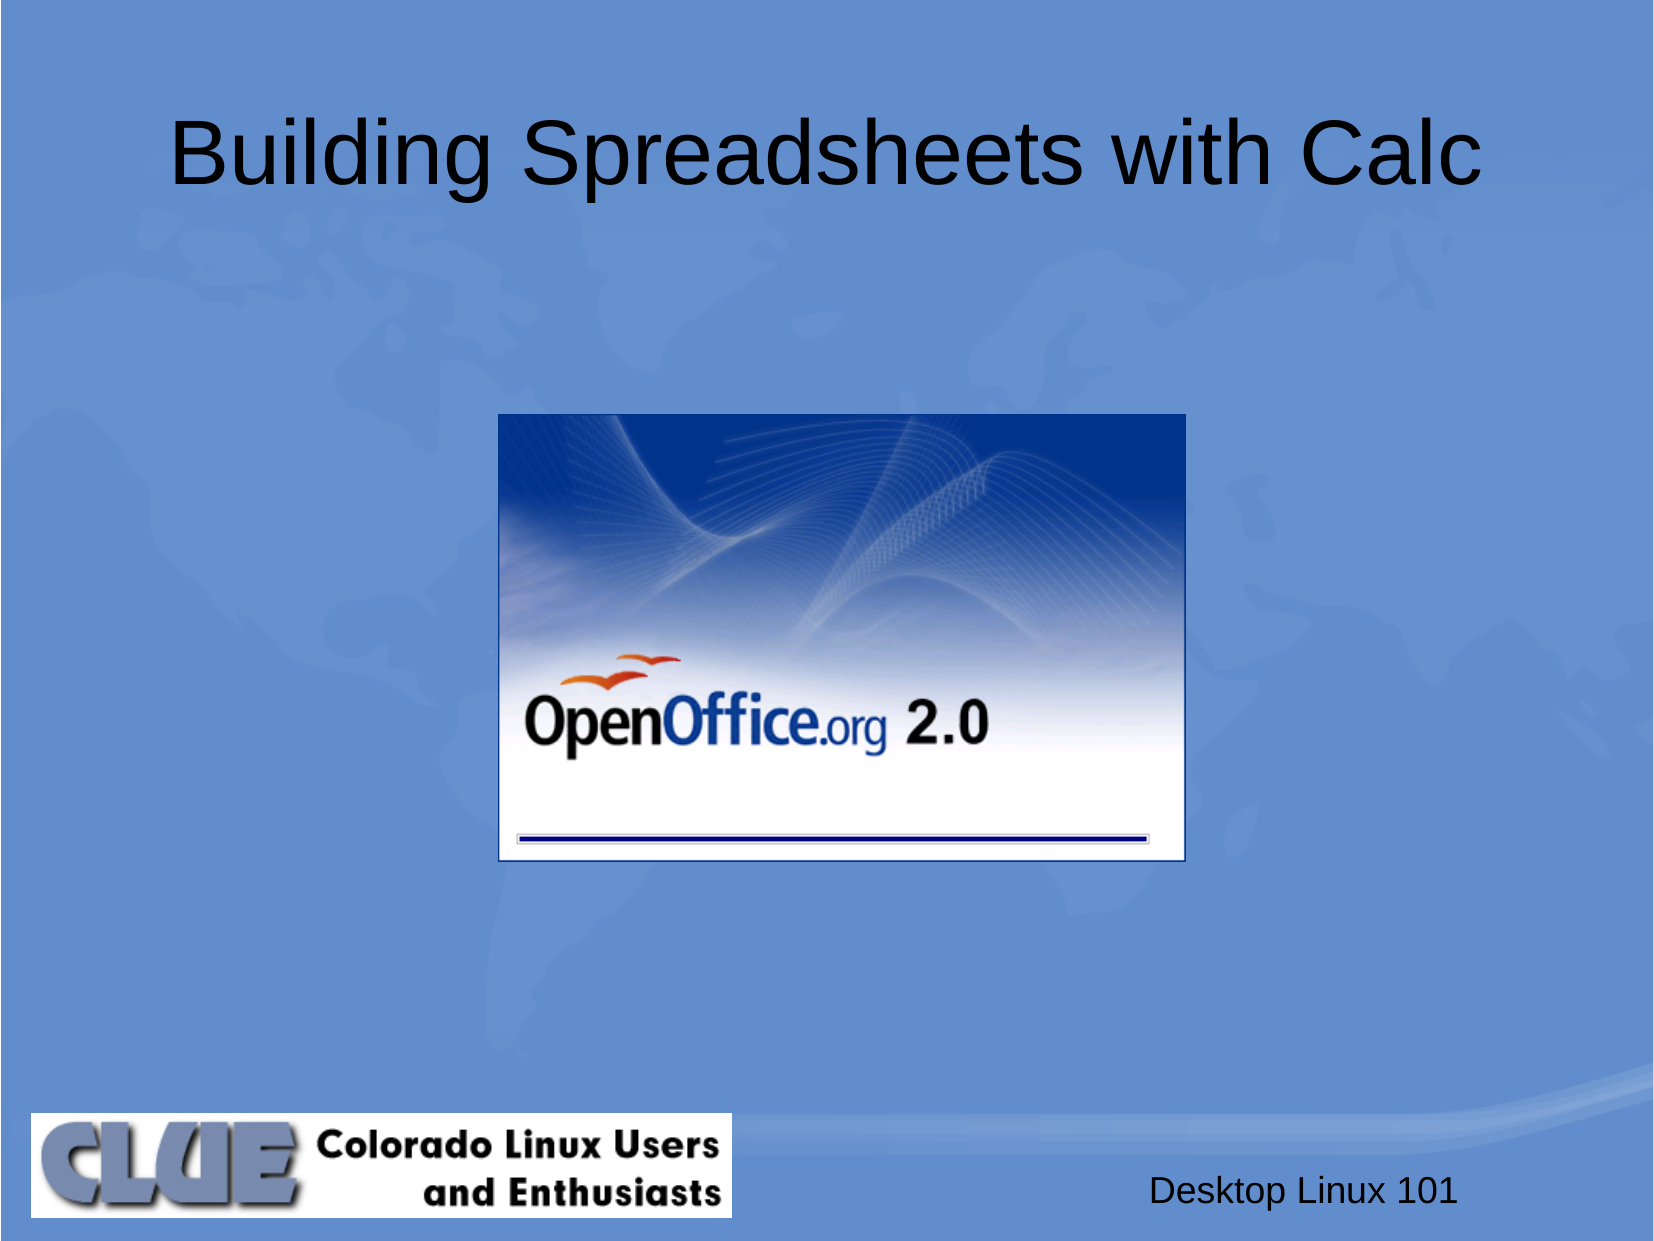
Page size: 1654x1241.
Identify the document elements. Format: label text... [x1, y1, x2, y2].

title Building Spreadsheets with Calc [82, 49, 1571, 257]
picture [1, 0, 1654, 1241]
